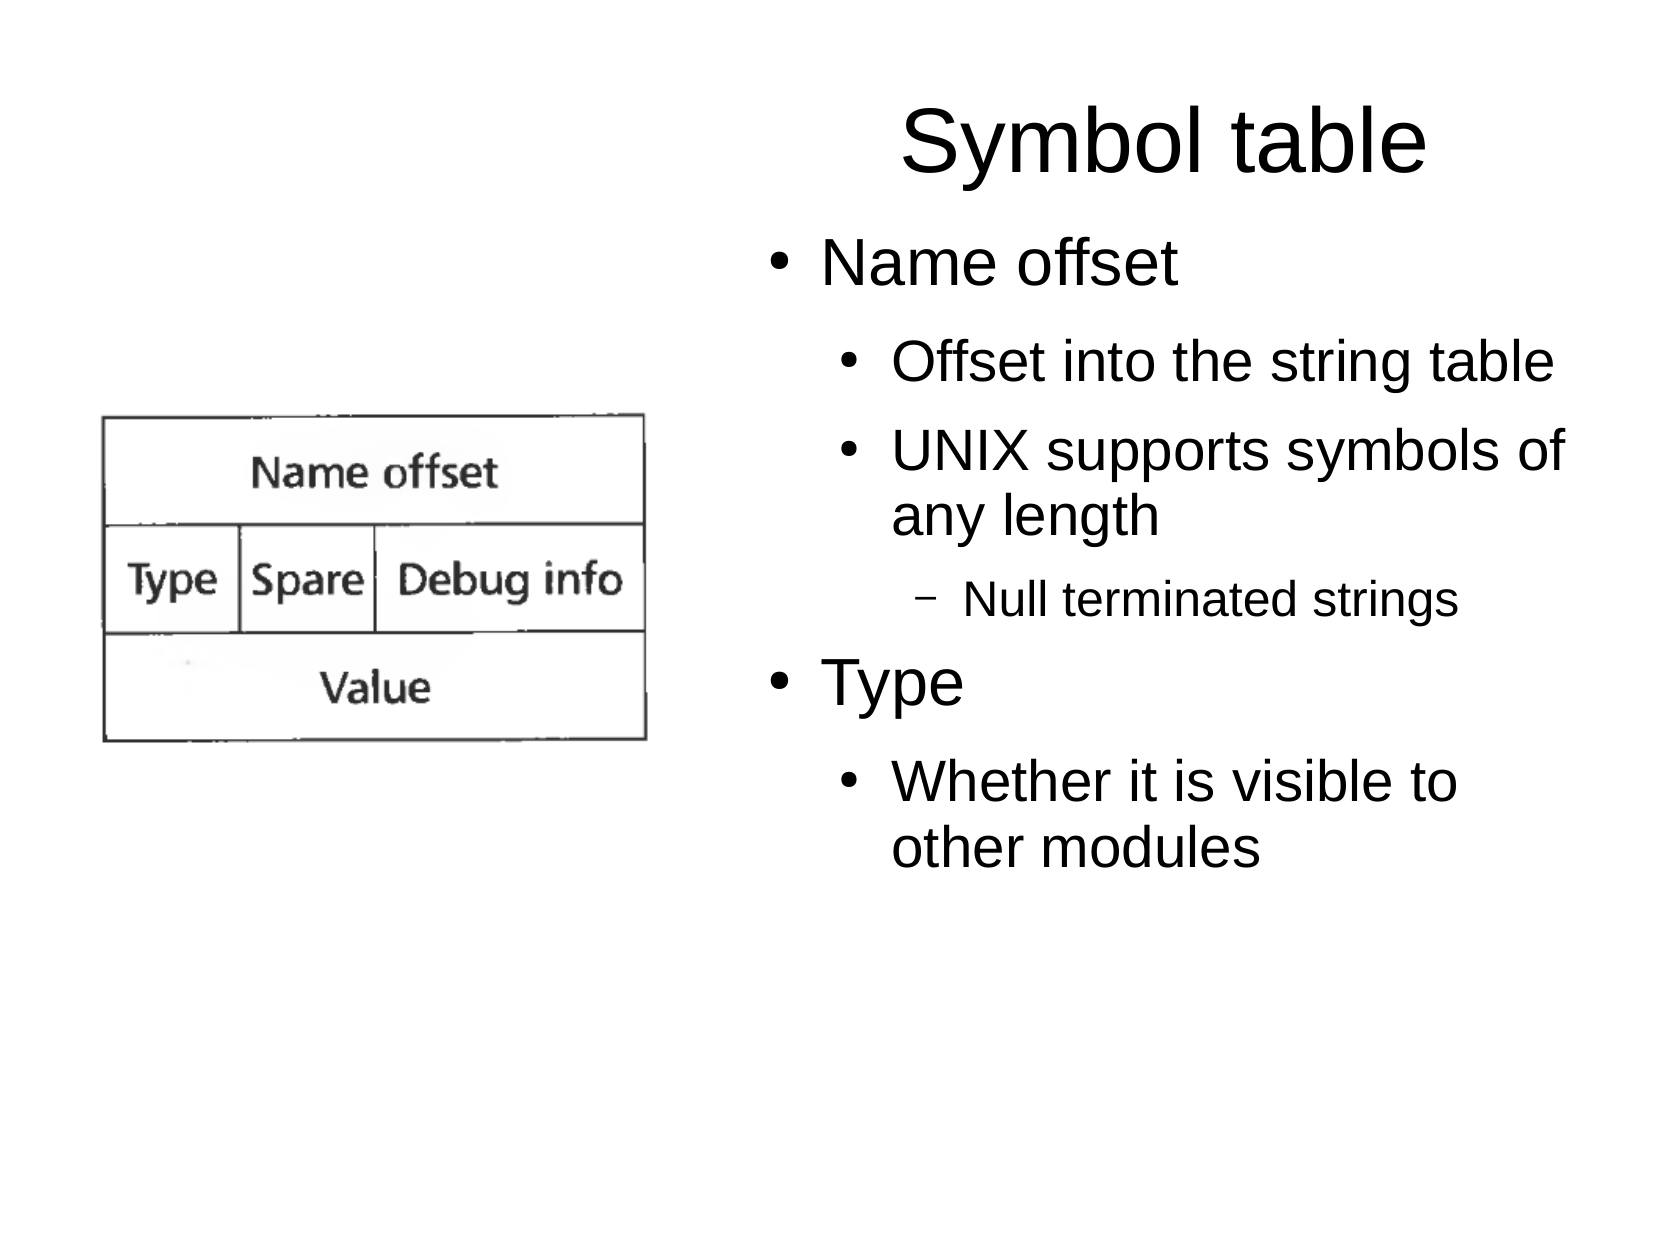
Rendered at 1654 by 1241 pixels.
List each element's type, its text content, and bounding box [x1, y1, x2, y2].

list Name offset Offset into the string table UNIX supports symbols of any length Null terminated strings Type Whether it is visible to other modules [750, 225, 1571, 1010]
title Symbol table [716, 37, 1613, 245]
picture [70, 374, 676, 771]
